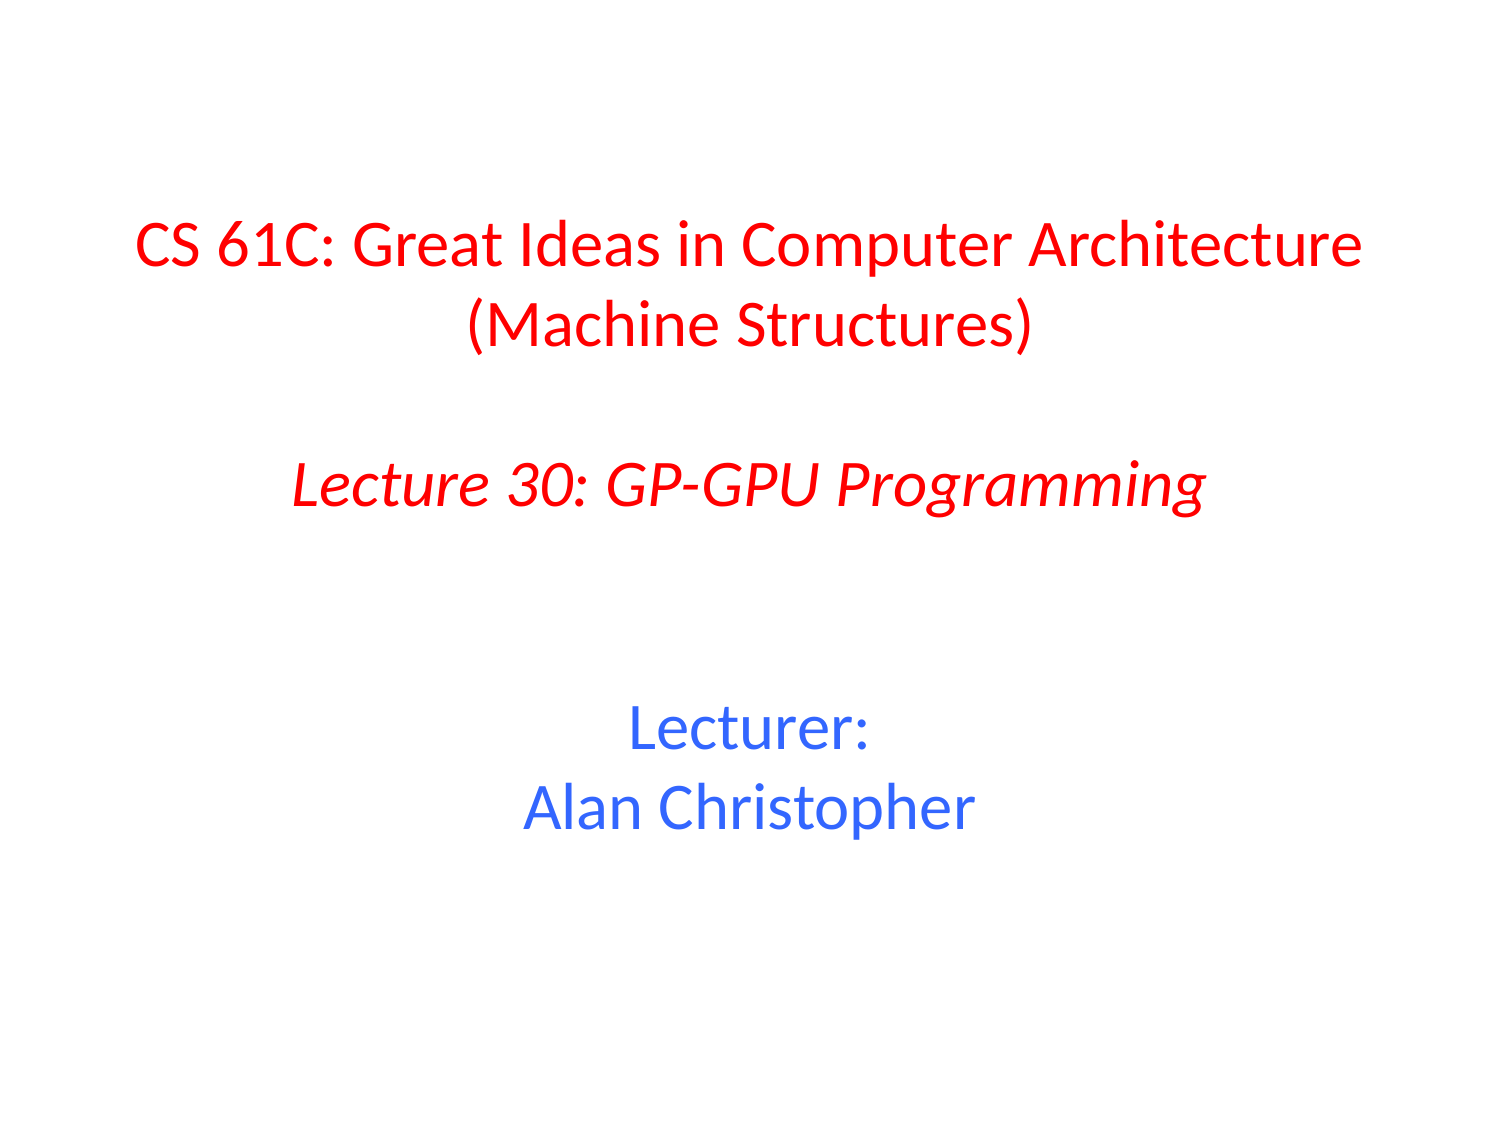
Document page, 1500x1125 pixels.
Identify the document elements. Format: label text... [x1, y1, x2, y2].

title CS 61C: Great Ideas in Computer Architecture (Machine Structures) Lecture 30: GP-GPU Programming [112, 192, 1388, 528]
list Lecturer: Alan Christopher [225, 675, 1276, 960]
